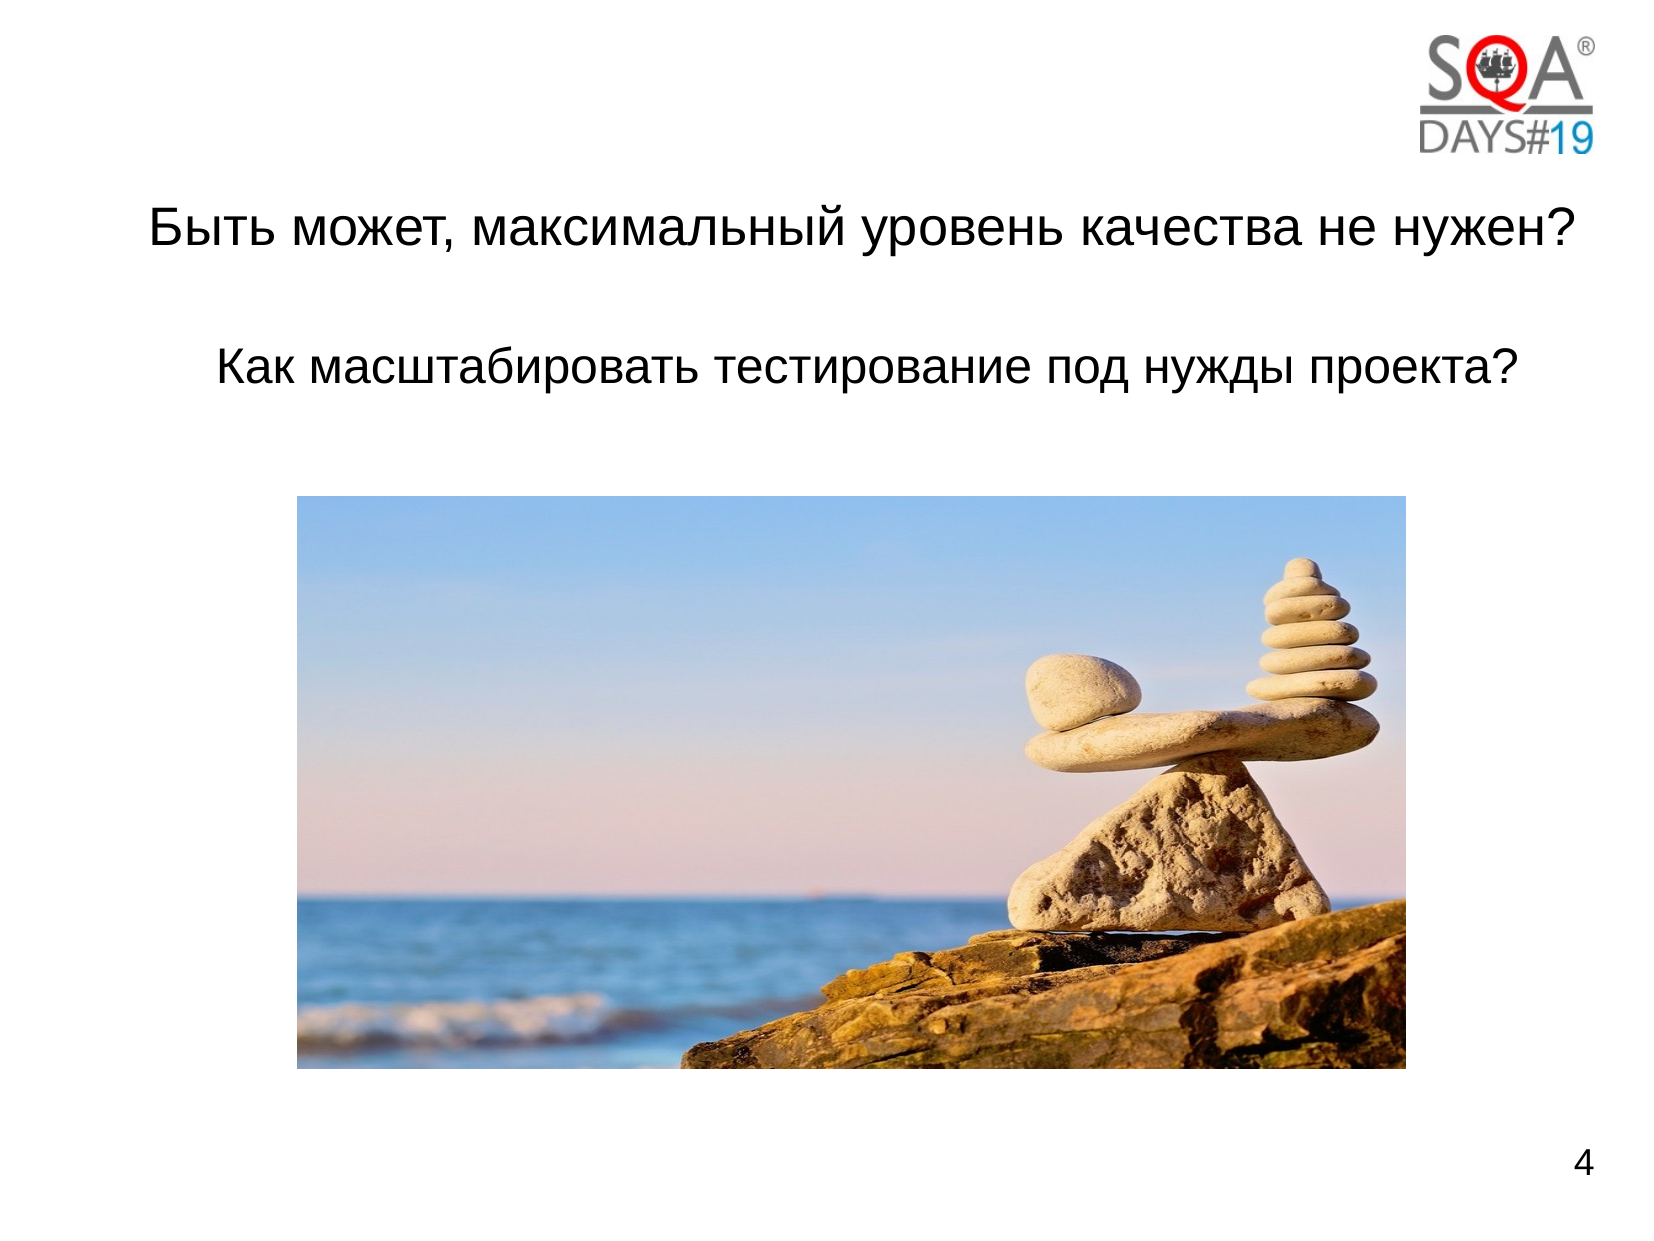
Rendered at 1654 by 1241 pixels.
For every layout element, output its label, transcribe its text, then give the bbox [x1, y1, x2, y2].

text_box Быть может, максимальный уровень качества не нужен? [134, 188, 1595, 265]
picture [297, 496, 1406, 1069]
picture [1420, 35, 1595, 154]
text_box Как масштабировать тестирование под нужды проекта? [201, 331, 1536, 402]
text_box 4 [1559, 1133, 1607, 1191]
